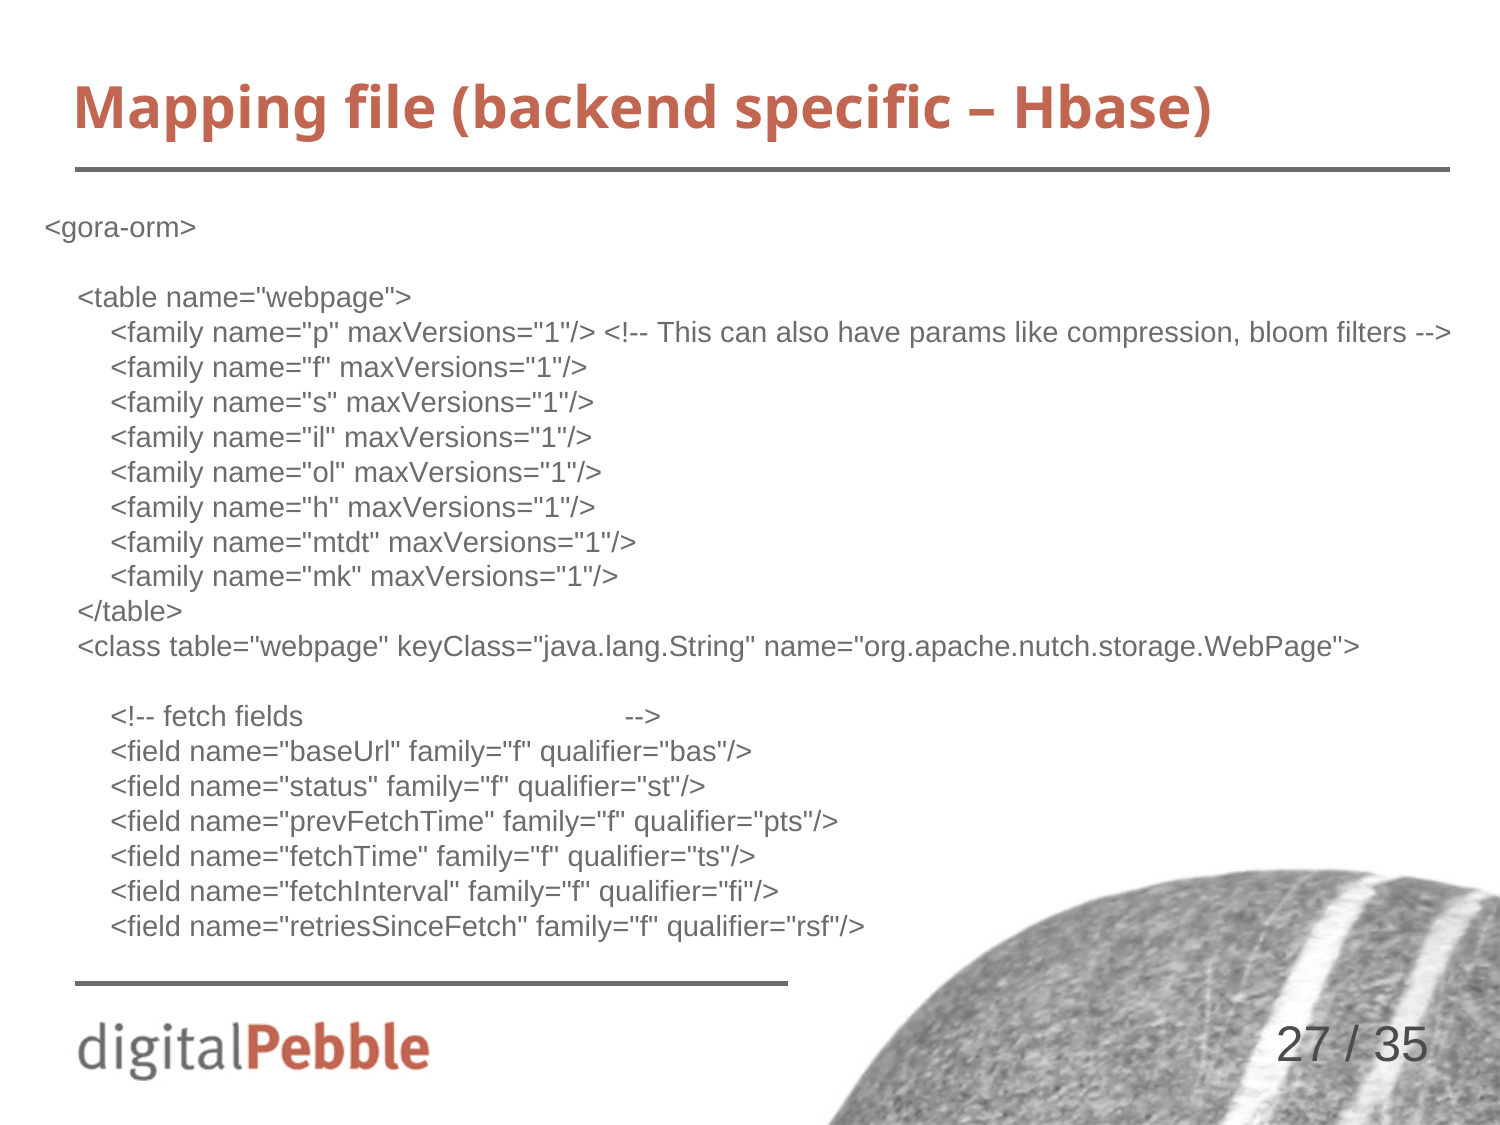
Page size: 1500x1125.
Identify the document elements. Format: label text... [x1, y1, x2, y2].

picture [0, 0, 1500, 1125]
text_box <gora-orm> <table name="webpage"> <family name="p" maxVersions="1"/> <!-- This can also have params like compression, bloom filters --> <family name="f" maxVersions="1"/> <family name="s" maxVersions="1"/> <family name="il" maxVersions="1"/> <family name="ol" maxVersions="1"/> <family name="h" maxVersions="1"/> <family name="mtdt" maxVersions="1"/> <family name="mk" maxVersions="1"/> </table> <class table="webpage" keyClass="java.lang.String" name="org.apache.nutch.storage.WebPage"> <!-- fetch fields --> <field name="baseUrl" family="f" qualifier="bas"/> <field name="status" family="f" qualifier="st"/> <field name="prevFetchTime" family="f" qualifier="pts"/> <field name="fetchTime" family="f" qualifier="ts"/> <field name="fetchInterval" family="f" qualifier="fi"/> <field name="retriesSinceFetch" family="f" qualifier="rsf"/> [29, 200, 1477, 985]
title Mapping file (backend specific – Hbase) [57, 37, 1438, 174]
